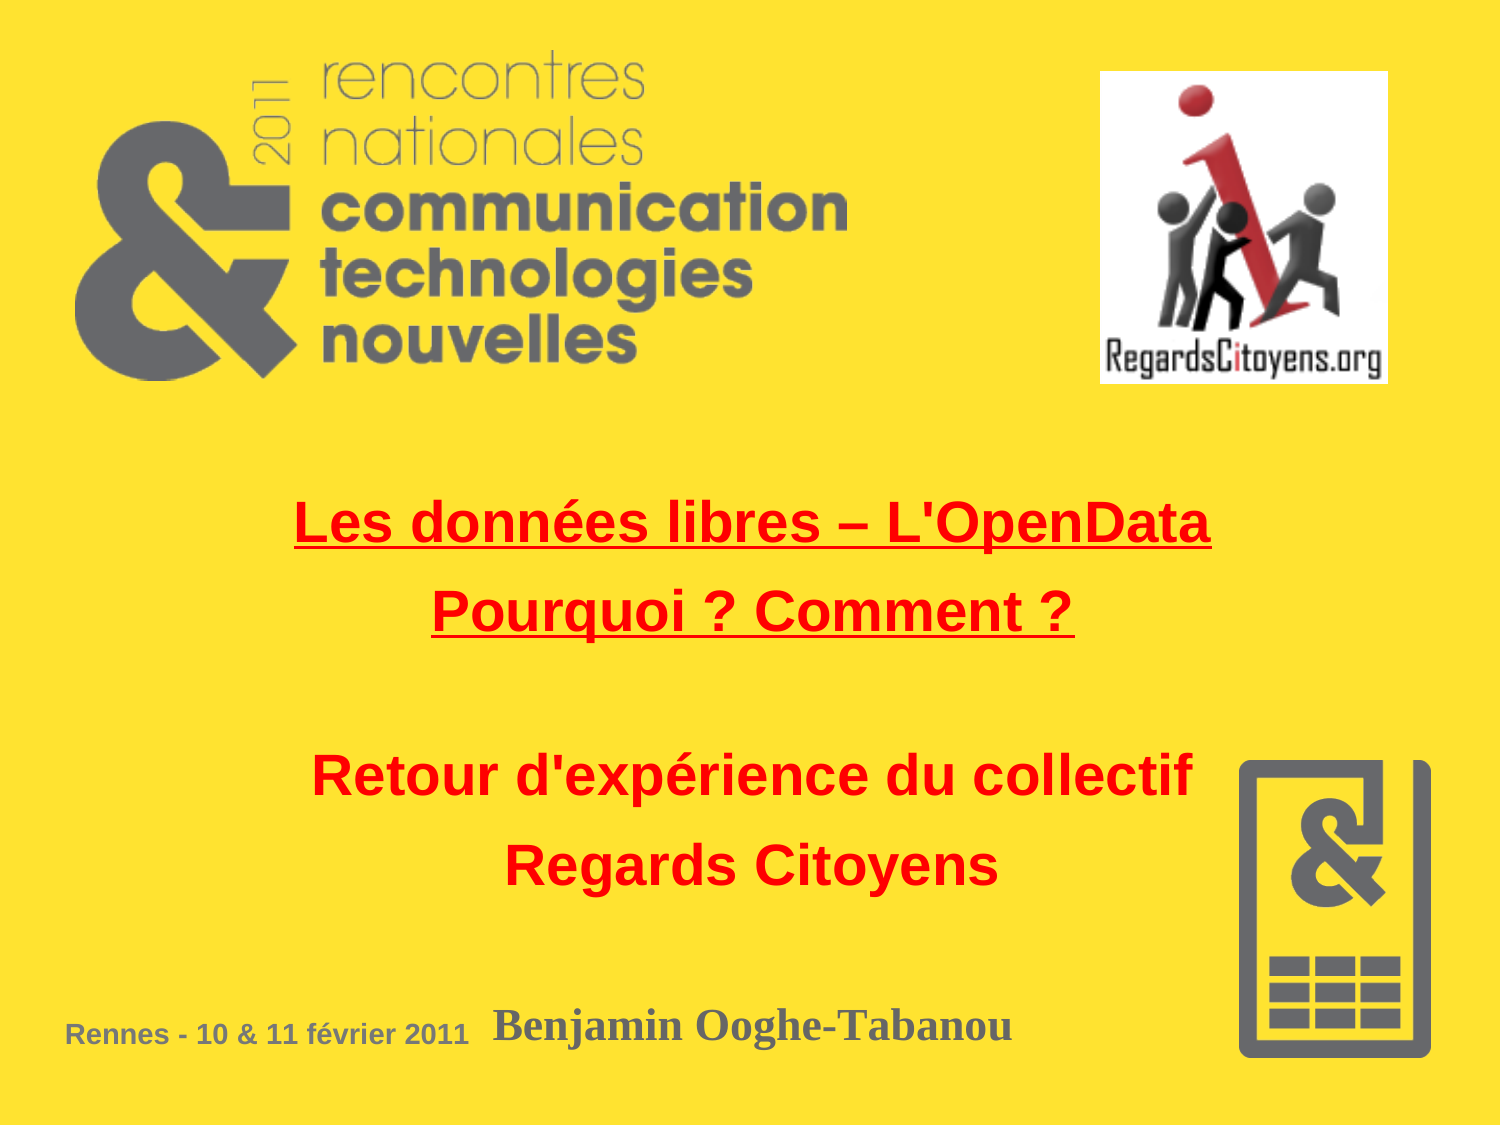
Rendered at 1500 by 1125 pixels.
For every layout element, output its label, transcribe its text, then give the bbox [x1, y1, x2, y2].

picture [1100, 71, 1388, 384]
text_box Les données libres – L'OpenData Pourquoi ? Comment ? Retour d'expérience du collectif Regards Citoyens Benjamin Ooghe-Tabanou [59, 362, 1447, 1125]
picture [75, 50, 847, 362]
